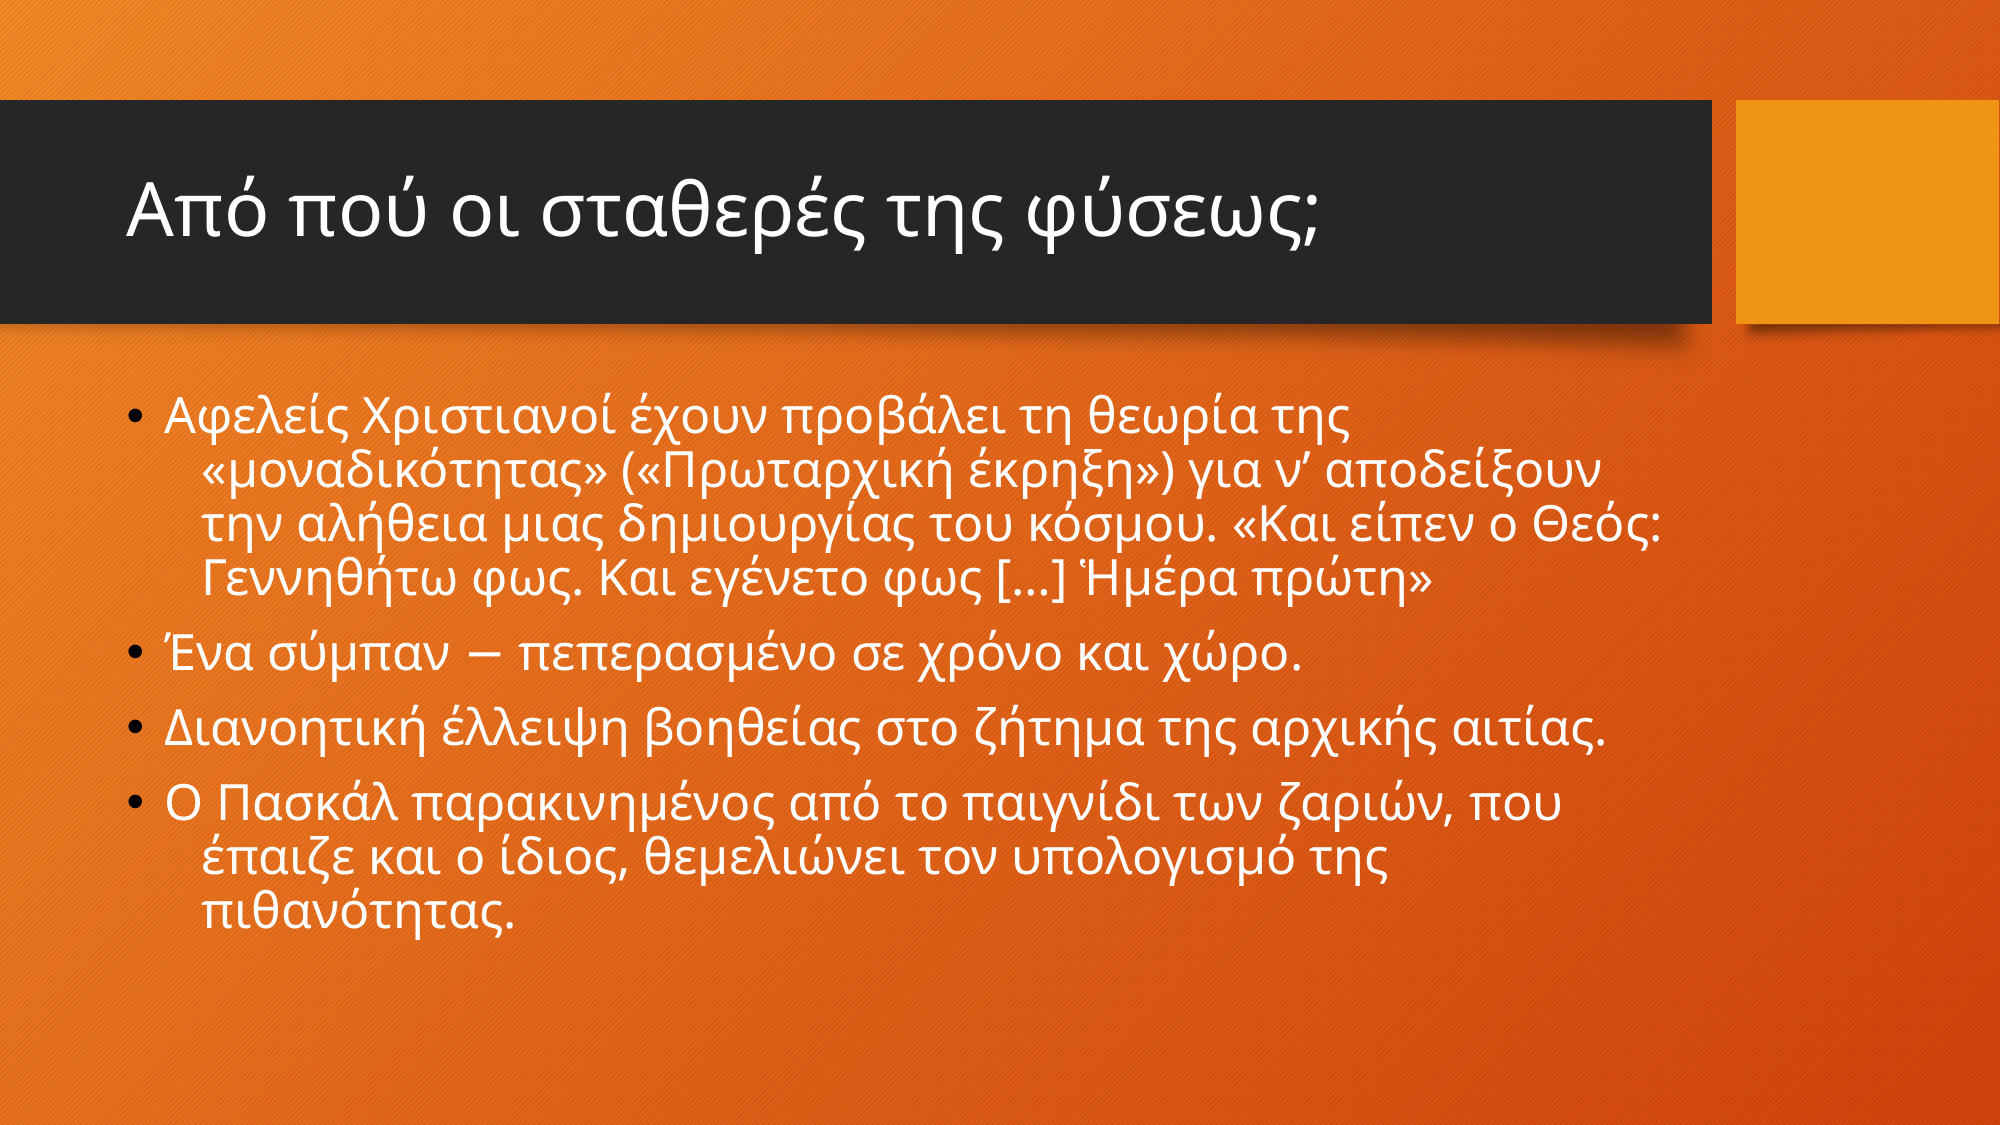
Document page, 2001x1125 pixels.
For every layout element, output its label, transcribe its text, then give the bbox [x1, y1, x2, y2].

list Αφελείς Χριστιανοί έχουν προβάλει τη θεωρία της «μοναδικότητας» («Πρωταρχική έκρηξη») για ν’ αποδείξουν την αλήθεια μιας δημιουργίας του κόσμου. «Και είπεν ο Θεός: Γεννηθήτω φως. Και εγένετο φως […] Ἡμέρα πρώτη» Ένα σύμπαν − πεπερασμένο σε χρόνο και χώρο. Διανοητική έλλειψη βοηθείας στο ζήτημα της αρχικής αιτίας. Ο Πασκάλ παρακινημένος από το παιγνίδι των ζαριών, που έπαιζε και ο ίδιος, θεμελιώνει τον υπολογισμό της πιθανότητας. [111, 383, 1689, 974]
title Από πού οι σταθερές της φύσεως; [111, 123, 1689, 301]
